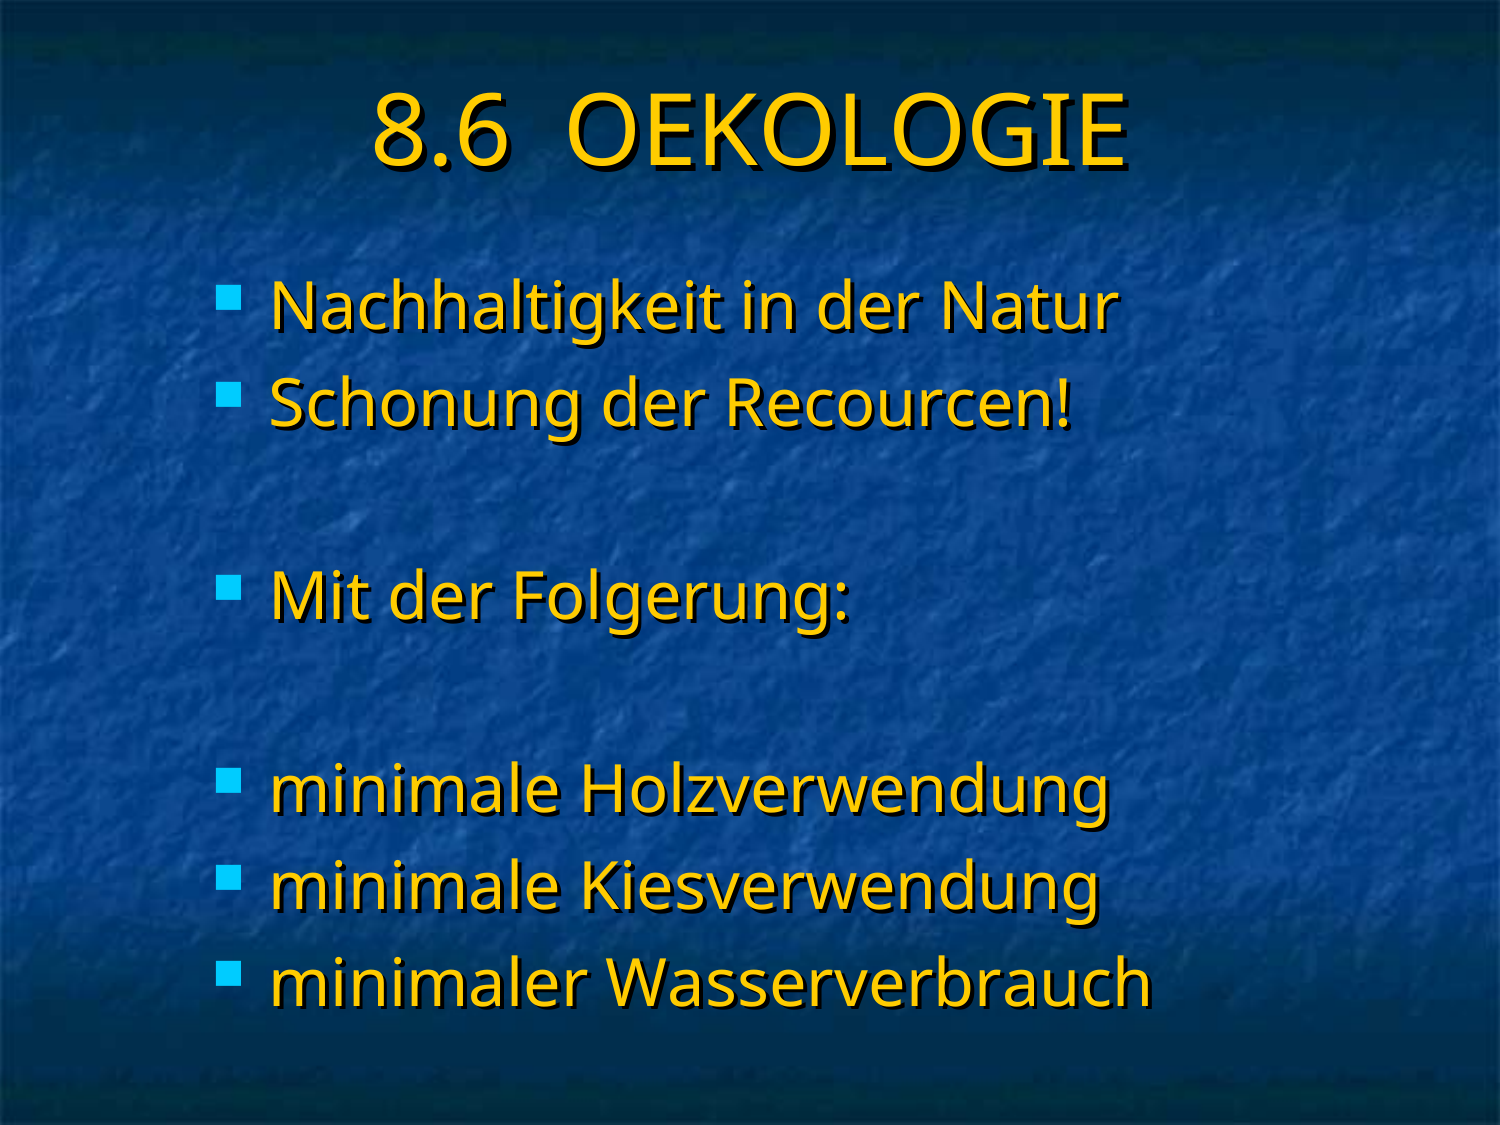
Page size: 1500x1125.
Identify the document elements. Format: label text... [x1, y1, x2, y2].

title 8.6 OEKOLOGIE [75, 30, 1426, 220]
picture [0, 0, 1500, 1125]
list Nachhaltigkeit in der Natur Schonung der Recourcen! Mit der Folgerung: minimale Holzverwendung minimale Kiesverwendung minimaler Wasserverbrauch [197, 255, 1353, 1094]
